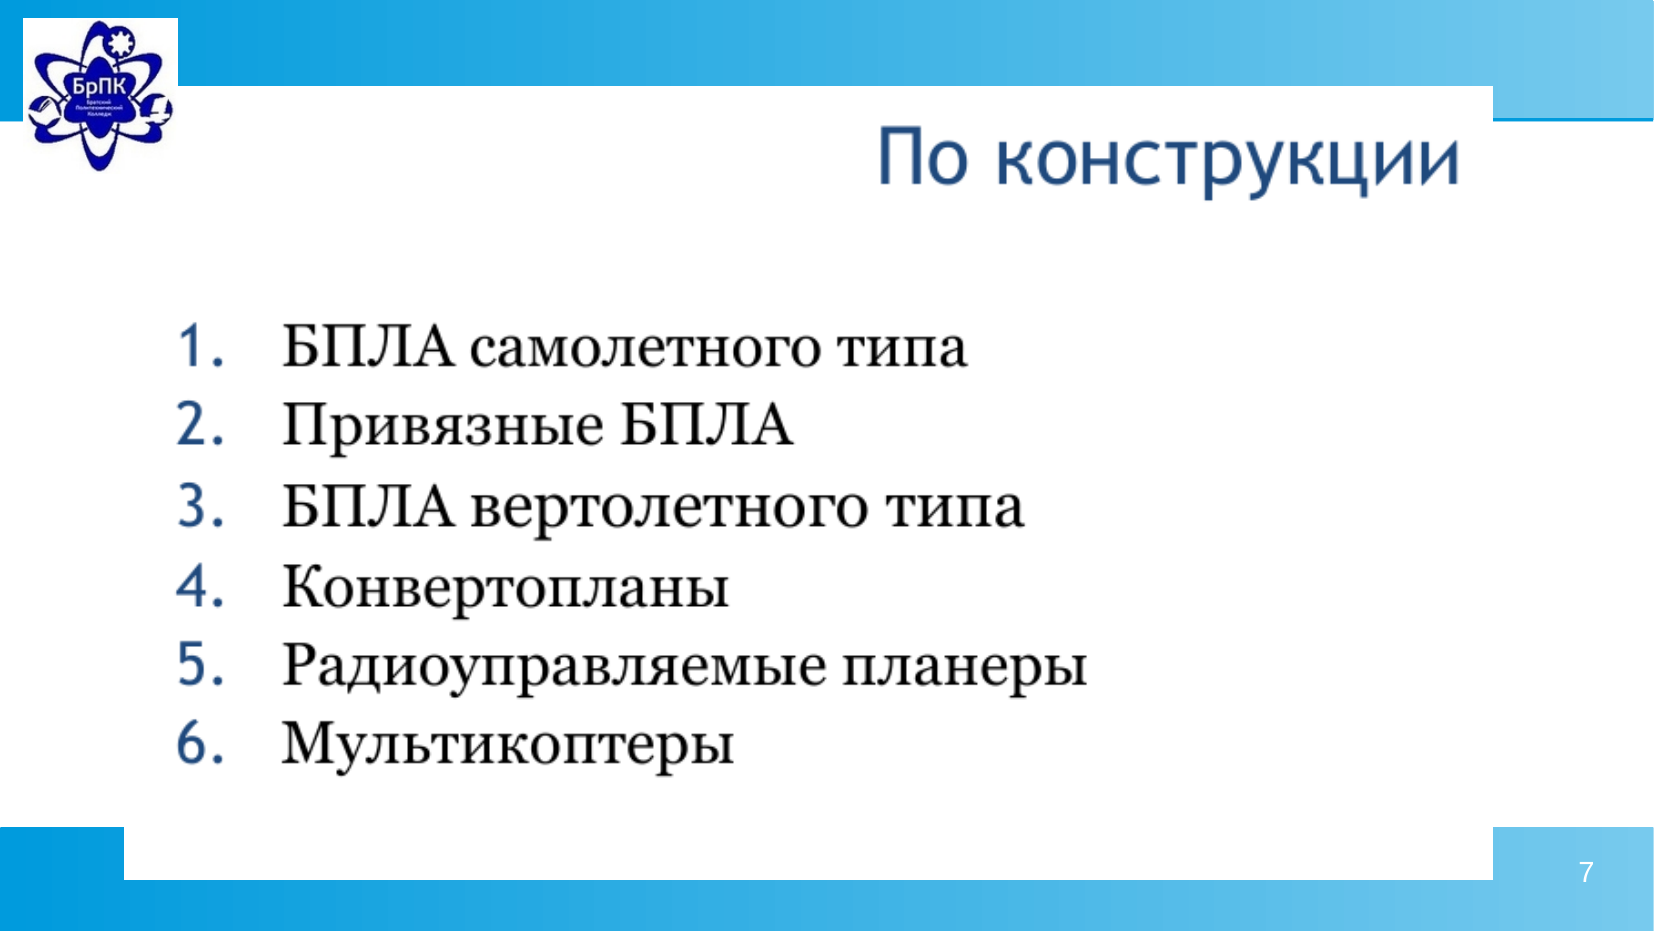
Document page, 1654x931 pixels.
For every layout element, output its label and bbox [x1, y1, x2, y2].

picture [23, 19, 1493, 880]
